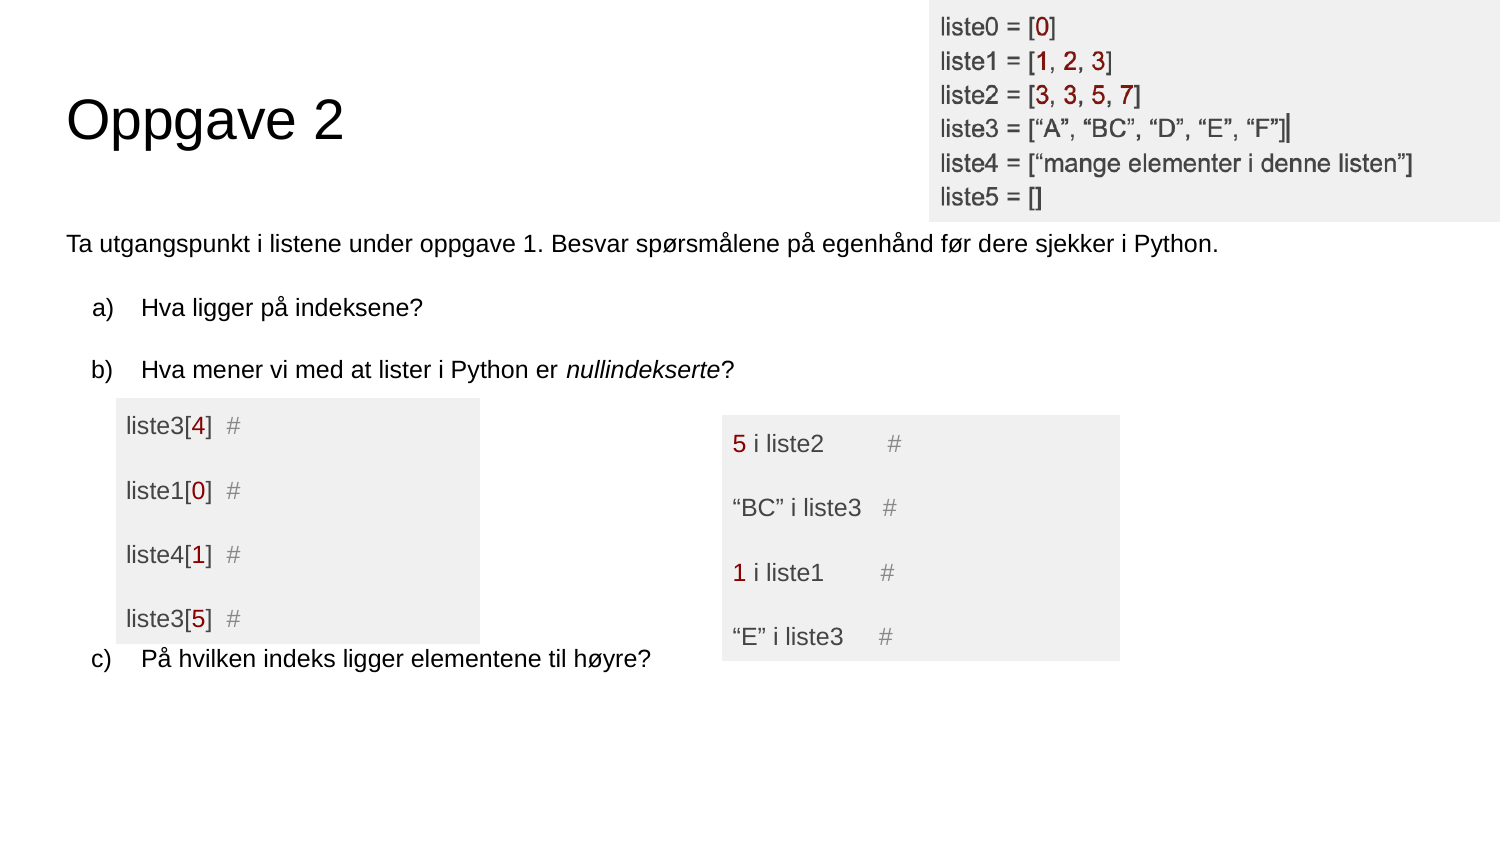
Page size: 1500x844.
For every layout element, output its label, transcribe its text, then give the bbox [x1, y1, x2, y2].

table_header 5 i liste2 # “BC” i liste3 # 1 i liste1 # “E” i liste3 # [722, 415, 1120, 661]
list Ta utgangspunkt i listene under oppgave 1. Besvar spørsmålene på egenhånd før dere sjekker i Python. Hva ligger på indeksene? Hva mener vi med at lister i Python er nullindekserte? På hvilken indeks ligger elementene til høyre? [51, 210, 1449, 771]
picture [927, 0, 1500, 222]
table_header liste3[4] # liste1[0] # liste4[1] # liste3[5] # [116, 398, 480, 644]
title Oppgave 2 [51, 72, 927, 167]
